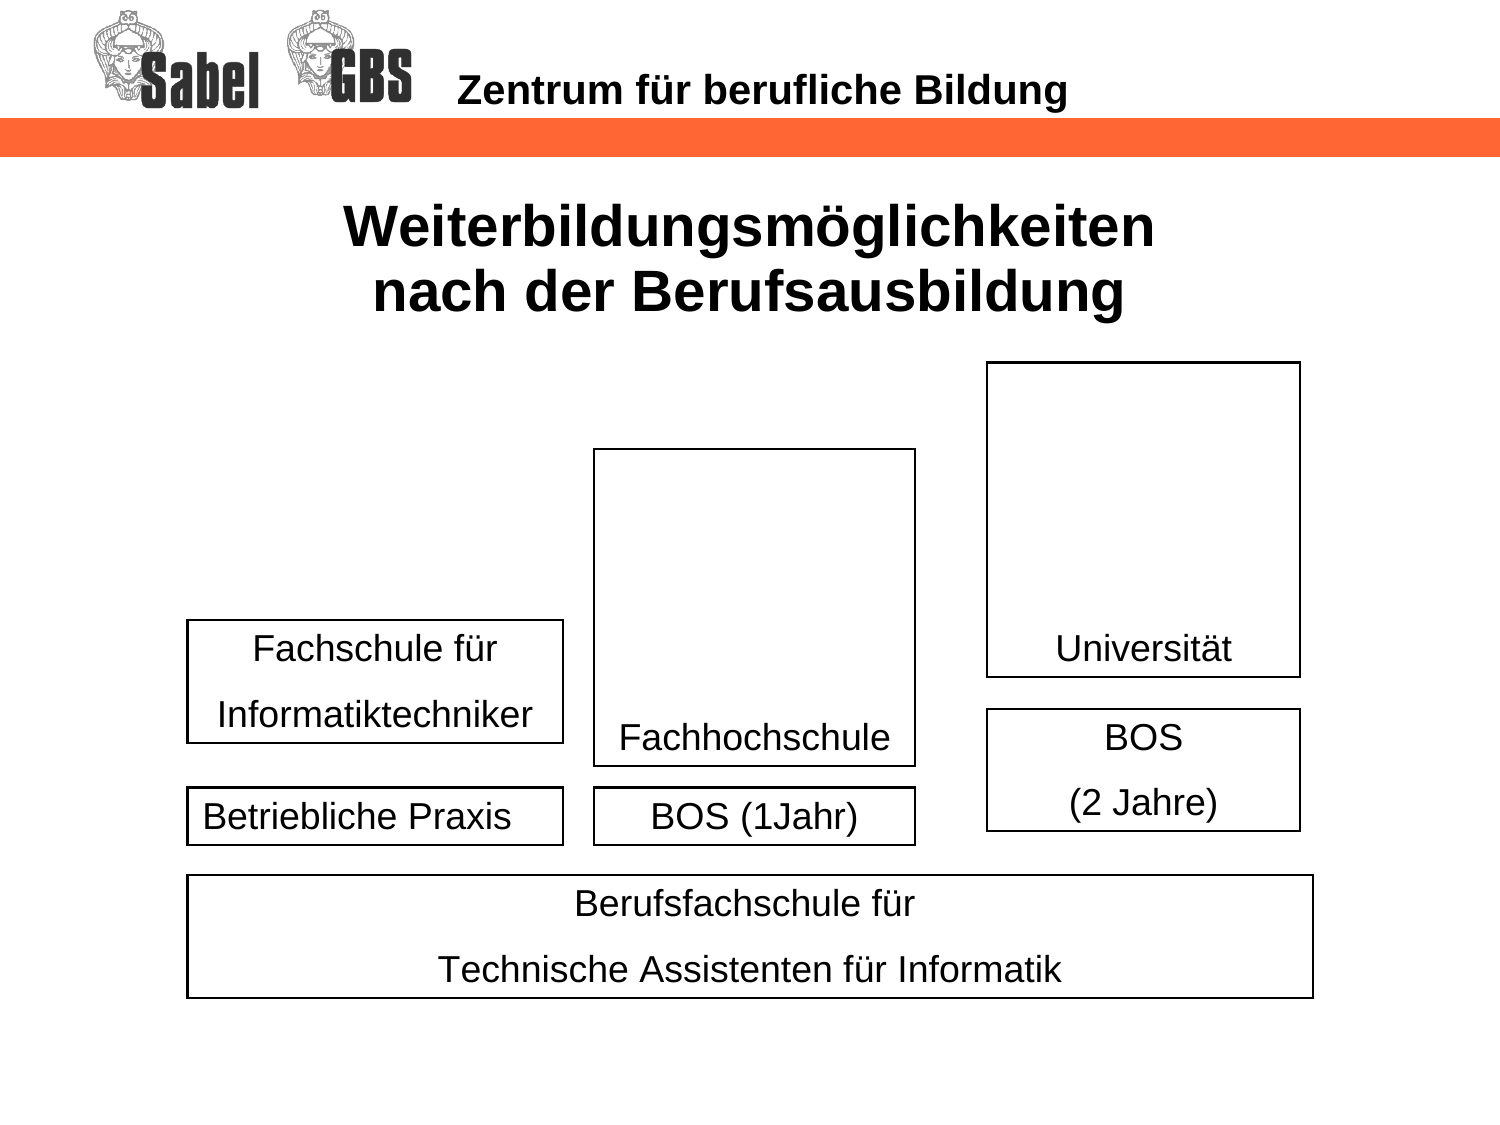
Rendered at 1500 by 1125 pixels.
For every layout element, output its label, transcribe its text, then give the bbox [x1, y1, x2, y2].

title Weiterbildungsmöglichkeiten nach der Berufsausbildung [112, 184, 1388, 333]
text_box Fachschule für Informatiktechniker [187, 620, 563, 743]
text_box Betriebliche Praxis [187, 787, 563, 845]
picture [88, 0, 264, 118]
text_box BOS (1Jahr) [593, 787, 916, 845]
text_box Universität [987, 362, 1300, 678]
text_box BOS (2 Jahre) [987, 708, 1300, 832]
text_box Fachhochschule [594, 448, 916, 766]
picture [265, 0, 433, 113]
text_box Berufsfachschule für Technische Assistenten für Informatik [187, 874, 1313, 998]
